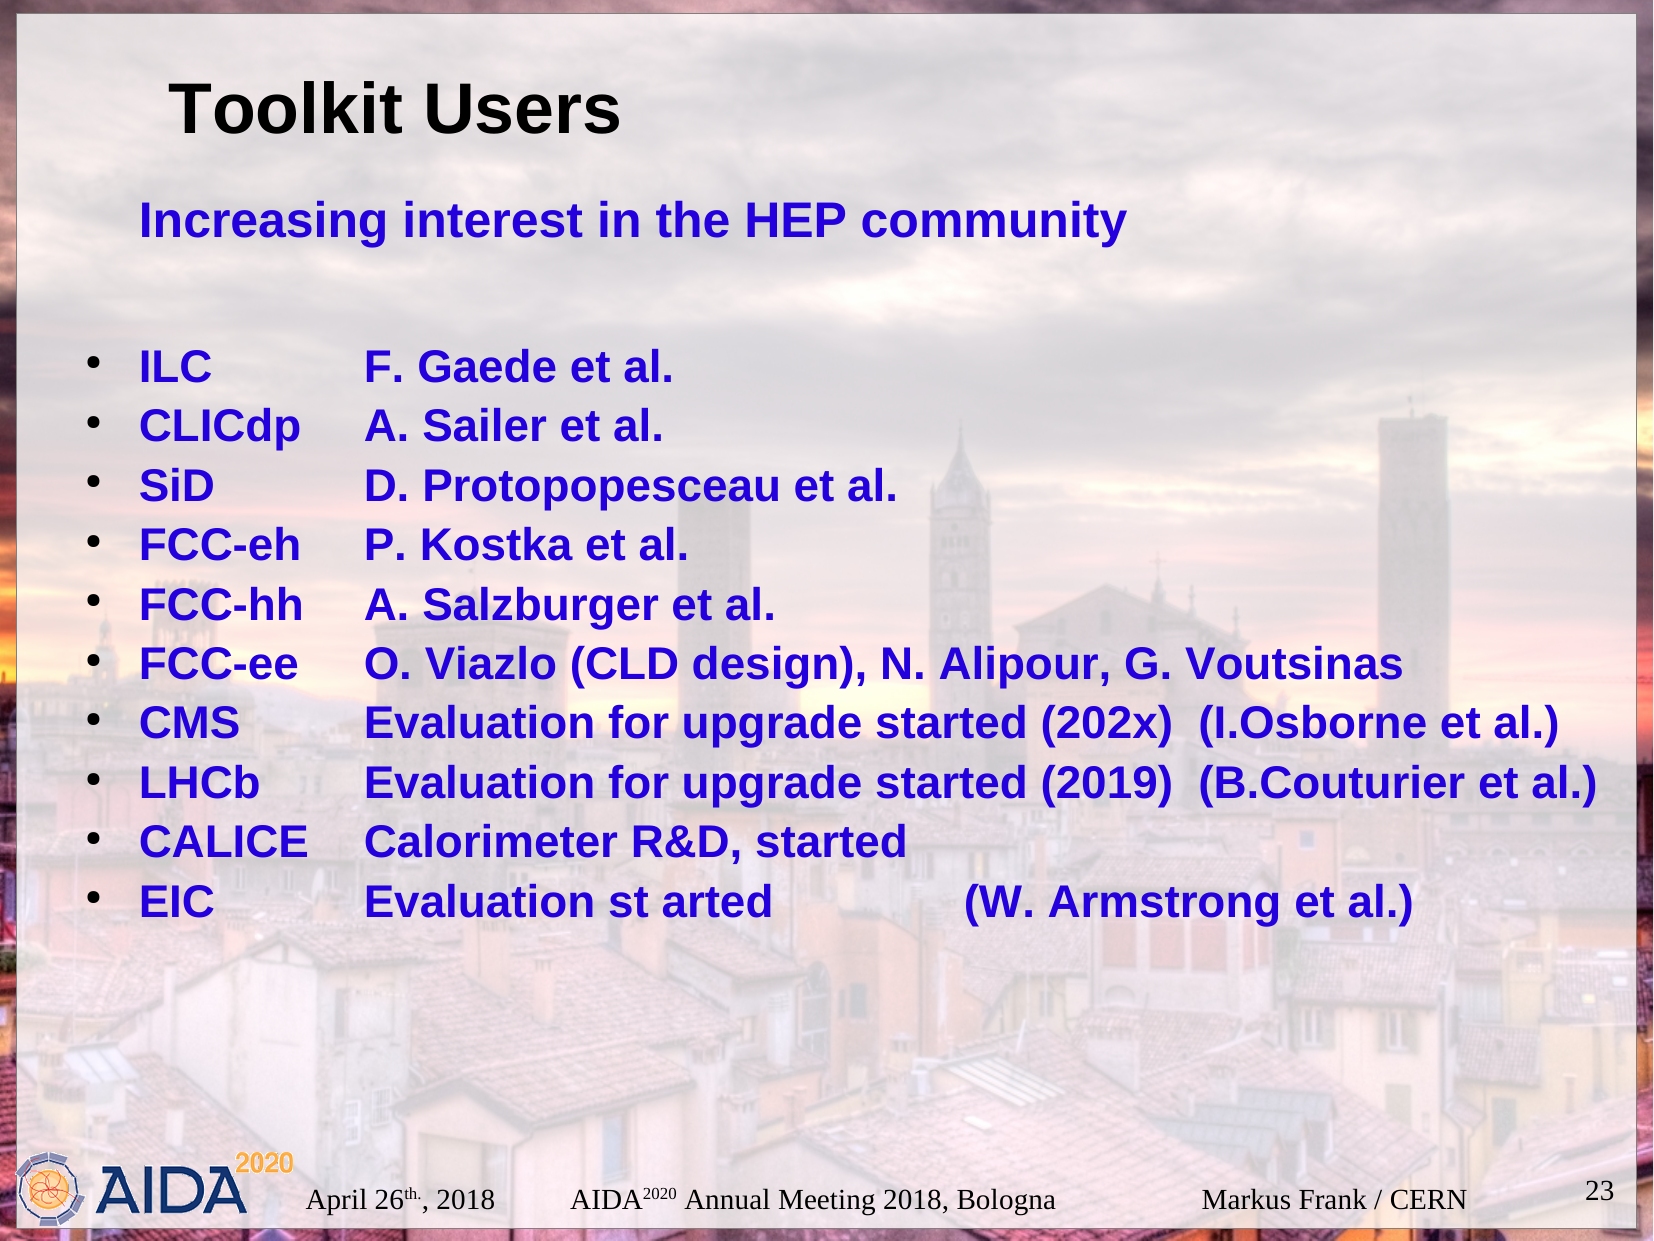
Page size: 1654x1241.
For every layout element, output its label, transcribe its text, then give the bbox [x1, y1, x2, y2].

list Increasing interest in the HEP community ILC F. Gaede et al. CLICdp A. Sailer et al. SiD D. Protopopesceau et al. FCC-eh P. Kostka et al. FCC-hh A. Salzburger et al. FCC-ee O. Viazlo (CLD design), N. Alipour, G. Voutsinas CMS Evaluation for upgrade started (202x) (I.Osborne et al.) LHCb Evaluation for upgrade started (2019) (B.Couturier et al.) CALICE Calorimeter R&D, started EIC Evaluation st arted (W. Armstrong et al.) [53, 179, 1633, 1099]
picture [0, 0, 1654, 1241]
title Toolkit Users [82, 19, 1535, 179]
